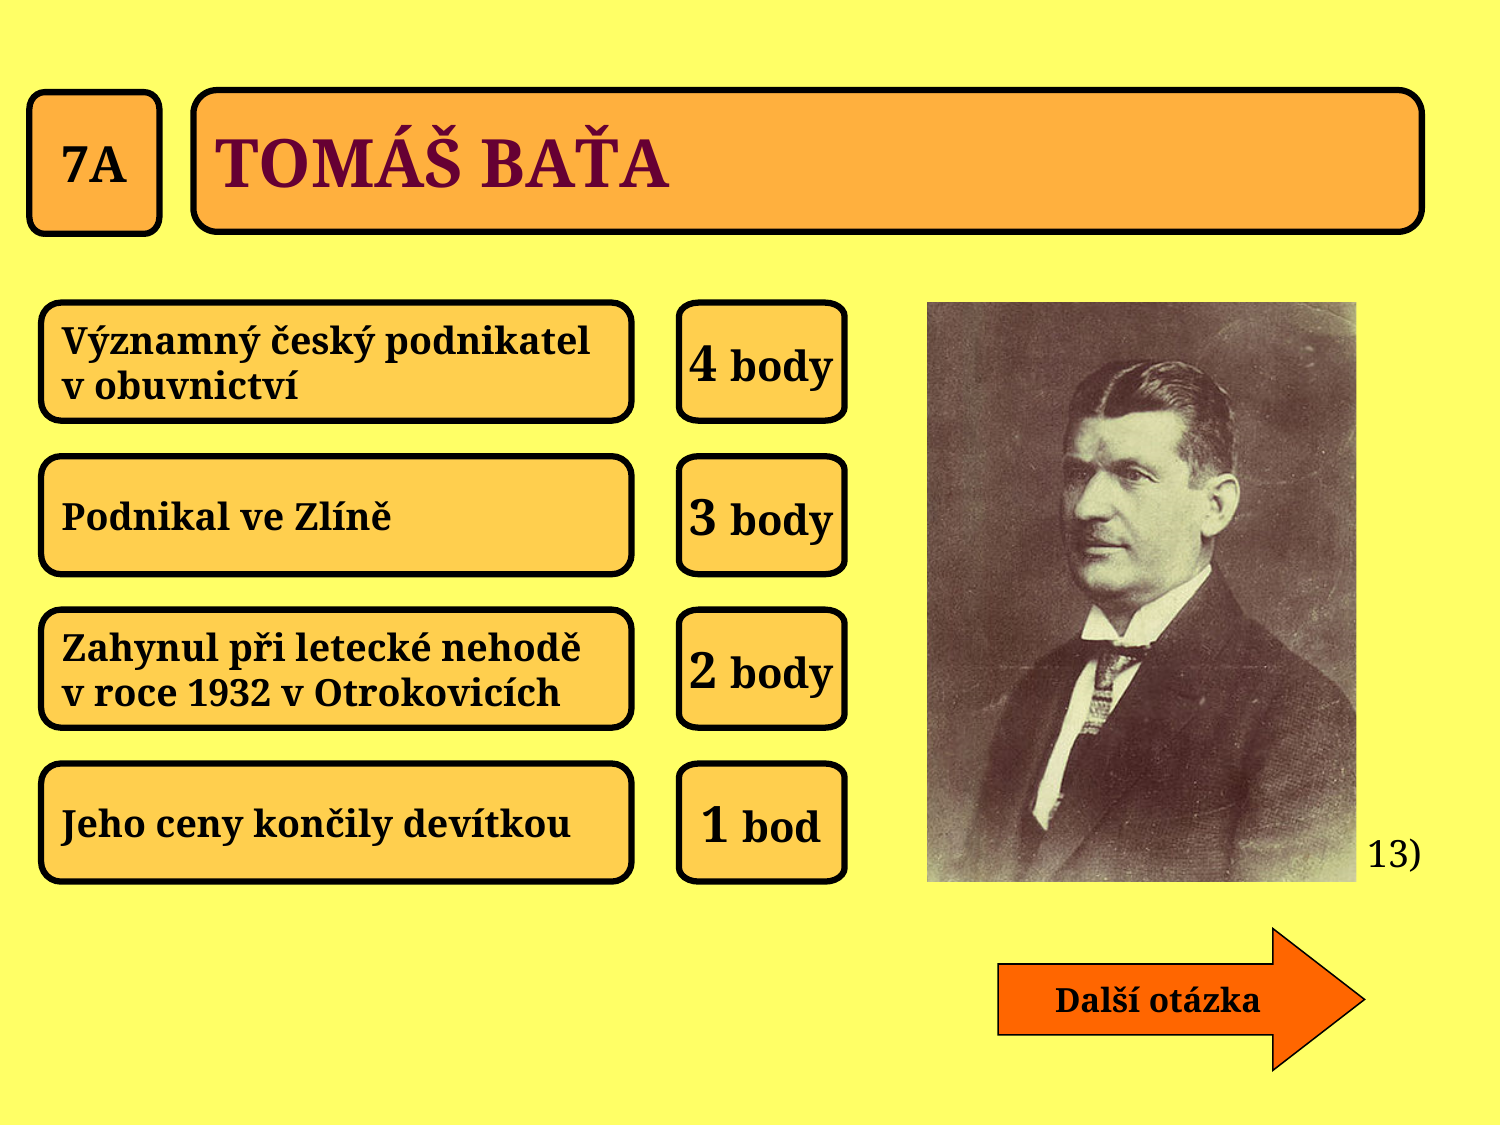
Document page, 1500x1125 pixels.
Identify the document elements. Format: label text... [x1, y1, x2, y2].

text_box 4 body [27, 89, 162, 236]
text_box Významný český podnikatel v obuvnictví [41, 302, 632, 421]
text_box 1 bod [678, 763, 845, 882]
picture [927, 302, 1357, 882]
text_box 4 body [38, 761, 634, 884]
text_box 13) [1352, 822, 1477, 883]
text_box 4 body [38, 607, 634, 730]
text_box 7A [29, 92, 160, 234]
text_box 4 body [191, 87, 1425, 234]
text_box Další otázka [998, 928, 1365, 1071]
text_box TOMÁŠ BAŤA [193, 90, 1422, 232]
text_box 4 body [38, 300, 634, 423]
text_box Podnikal ve Zlíně [41, 456, 632, 575]
text_box 2 body [678, 609, 845, 728]
text_box 4 body [38, 454, 634, 577]
text_box 4 body [678, 302, 845, 421]
text_box Jeho ceny končily devítkou [41, 763, 632, 882]
text_box Zahynul při letecké nehodě v roce 1932 v Otrokovicích [41, 609, 632, 728]
text_box 3 body [678, 456, 845, 575]
